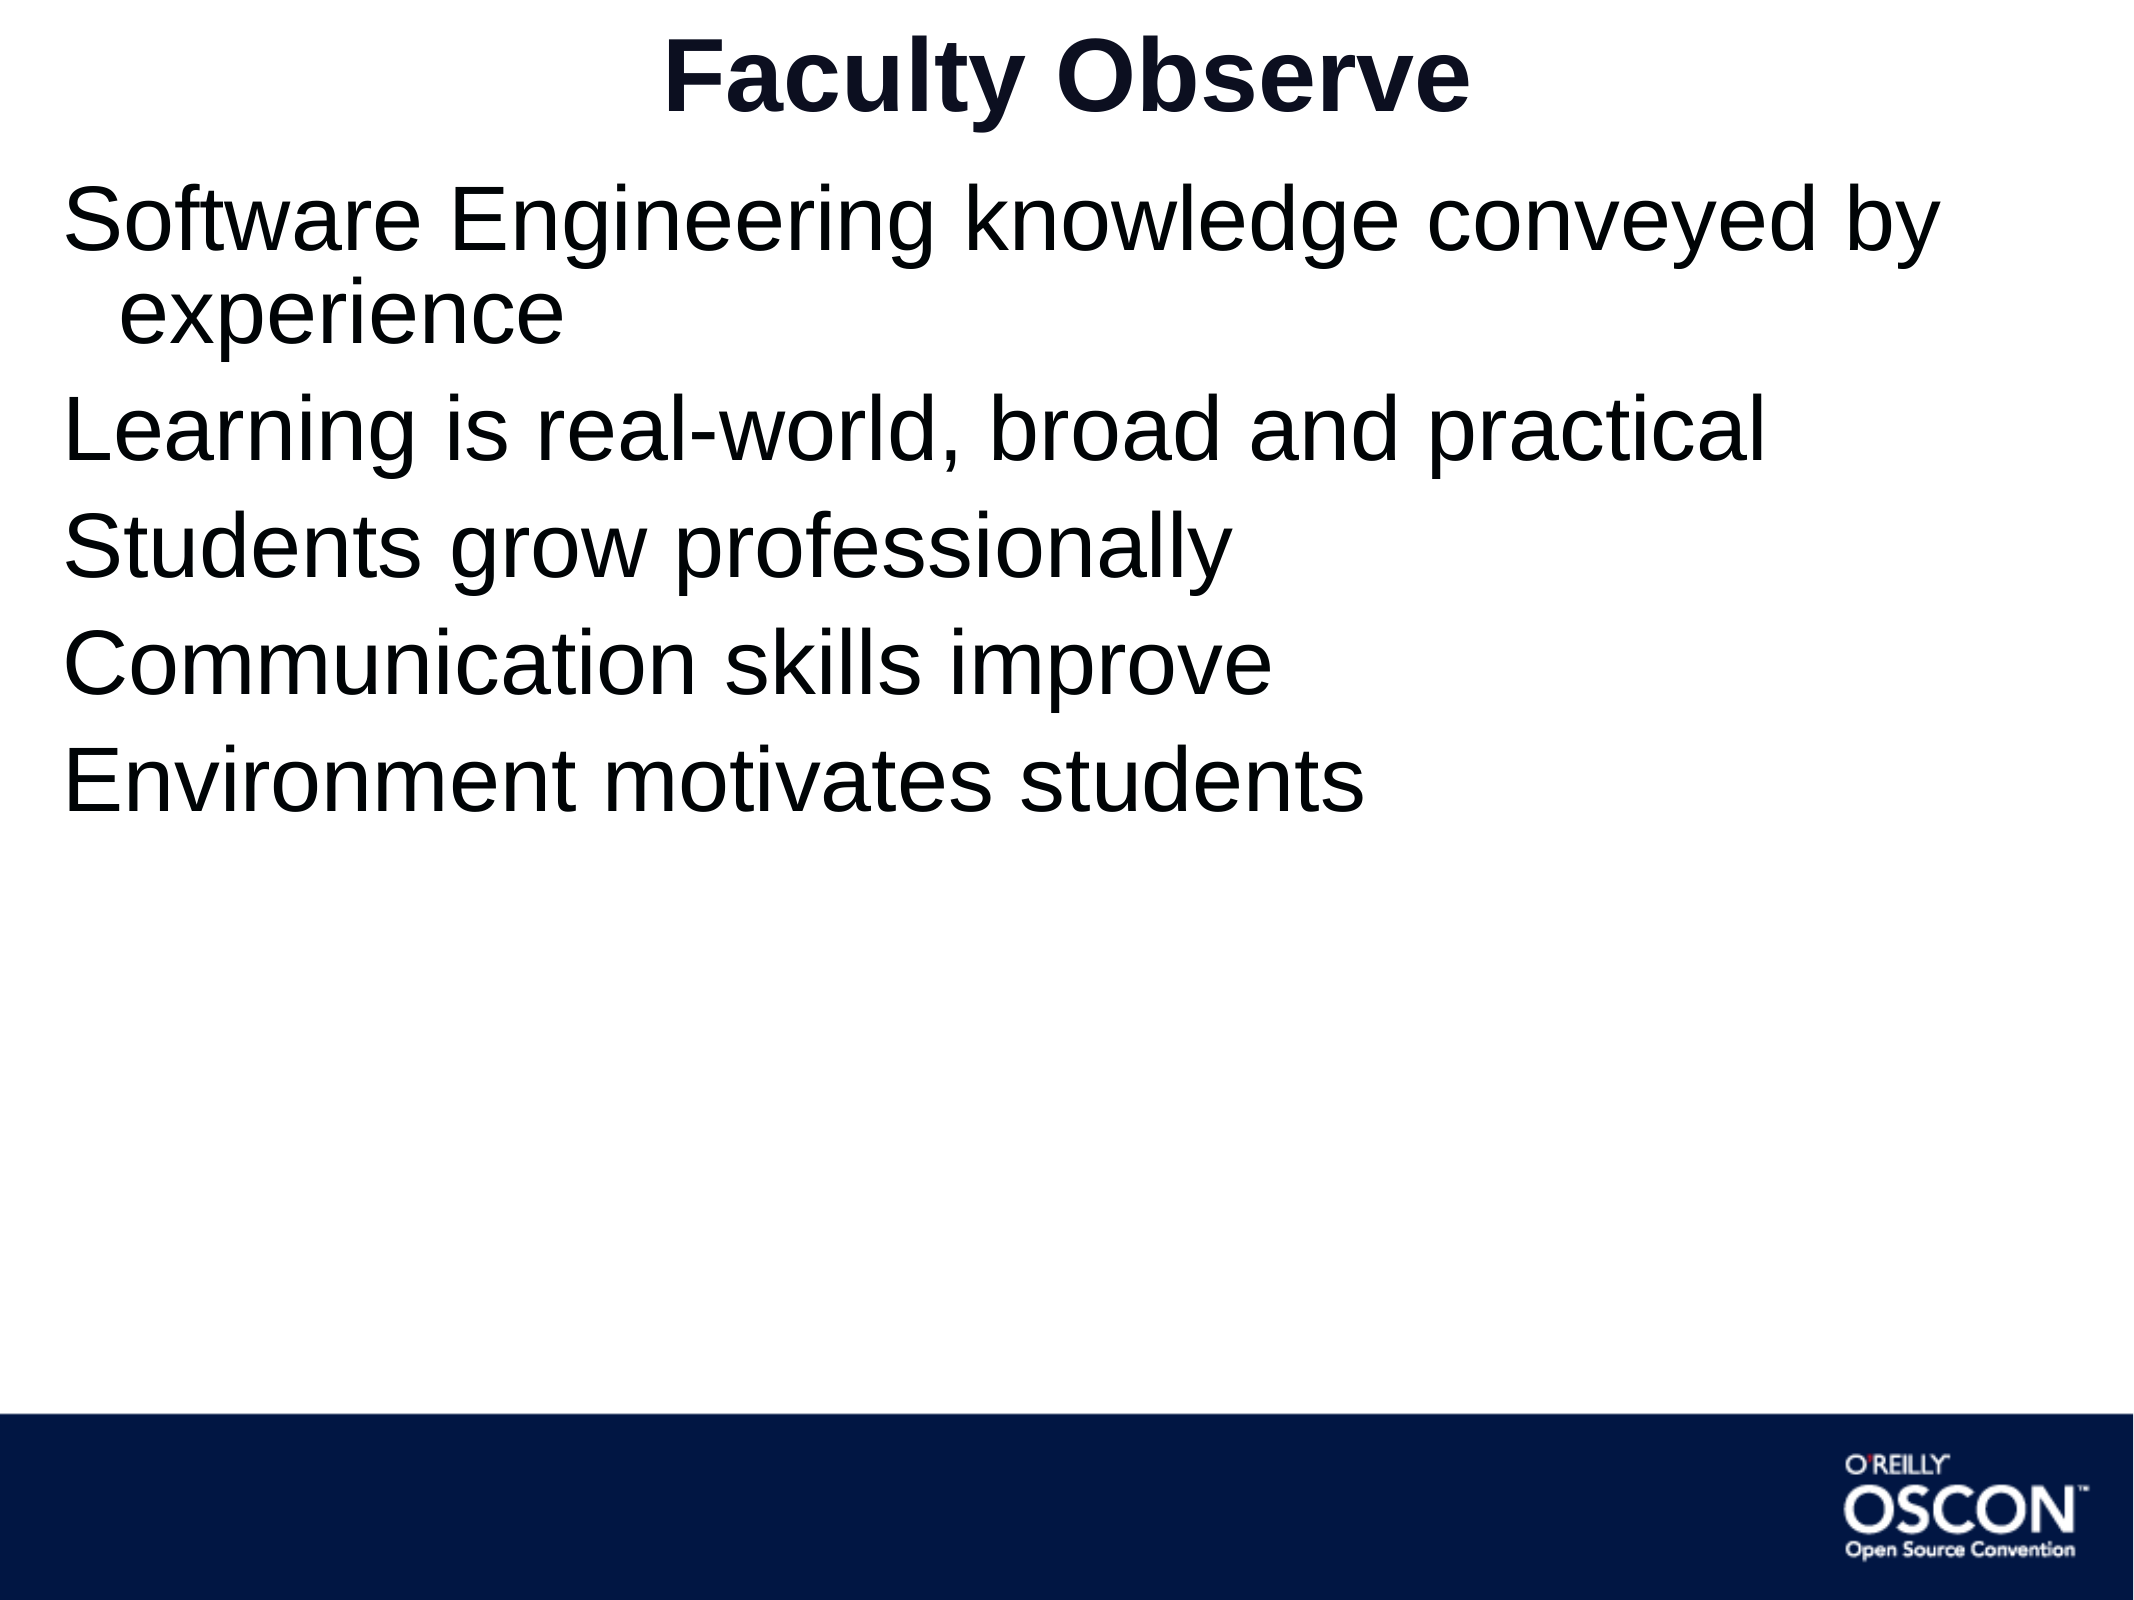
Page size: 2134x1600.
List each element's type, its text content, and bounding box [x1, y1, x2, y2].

title Faculty Observe [41, 0, 2094, 152]
picture [0, 0, 2134, 1600]
list Software Engineering knowledge conveyed by experience Learning is real-world, broad and practical Students grow professionally Communication skills improve Environment motivates students [47, 168, 2100, 1244]
